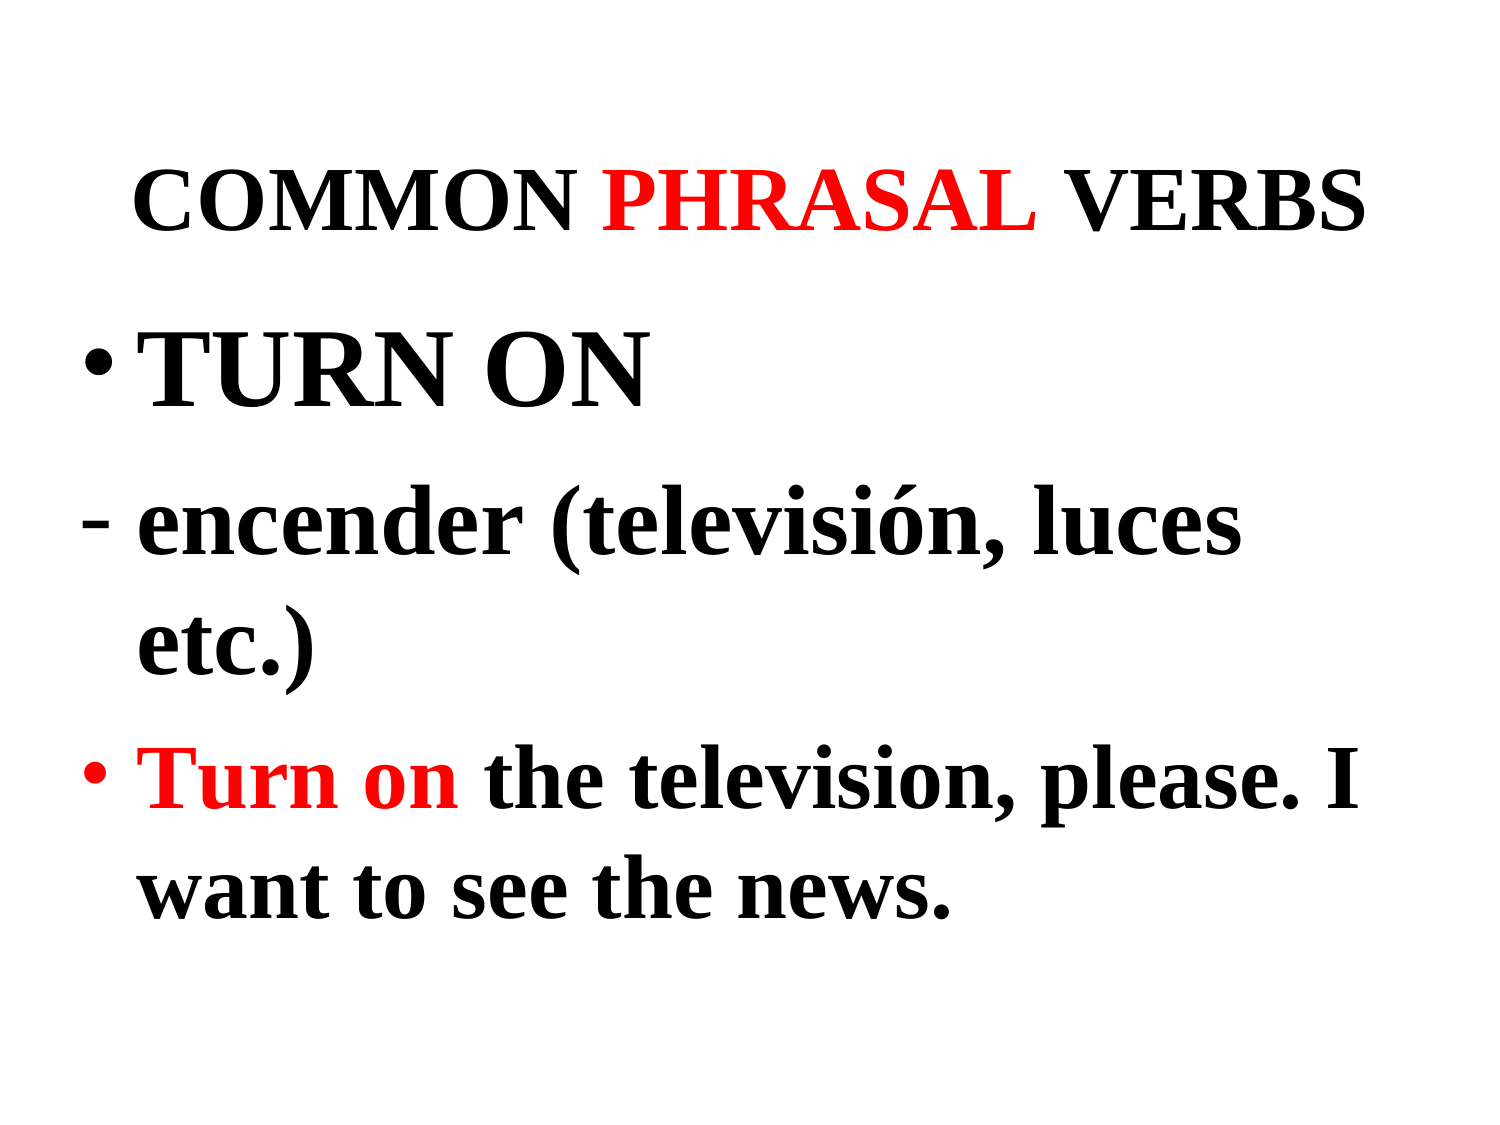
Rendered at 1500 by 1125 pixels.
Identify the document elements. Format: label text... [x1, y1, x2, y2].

list TURN ON encender (televisión, luces etc.) Turn on the television, please. I want to see the news. [64, 286, 1436, 1000]
title COMMON PHRASAL VERBS [112, 99, 1388, 286]
